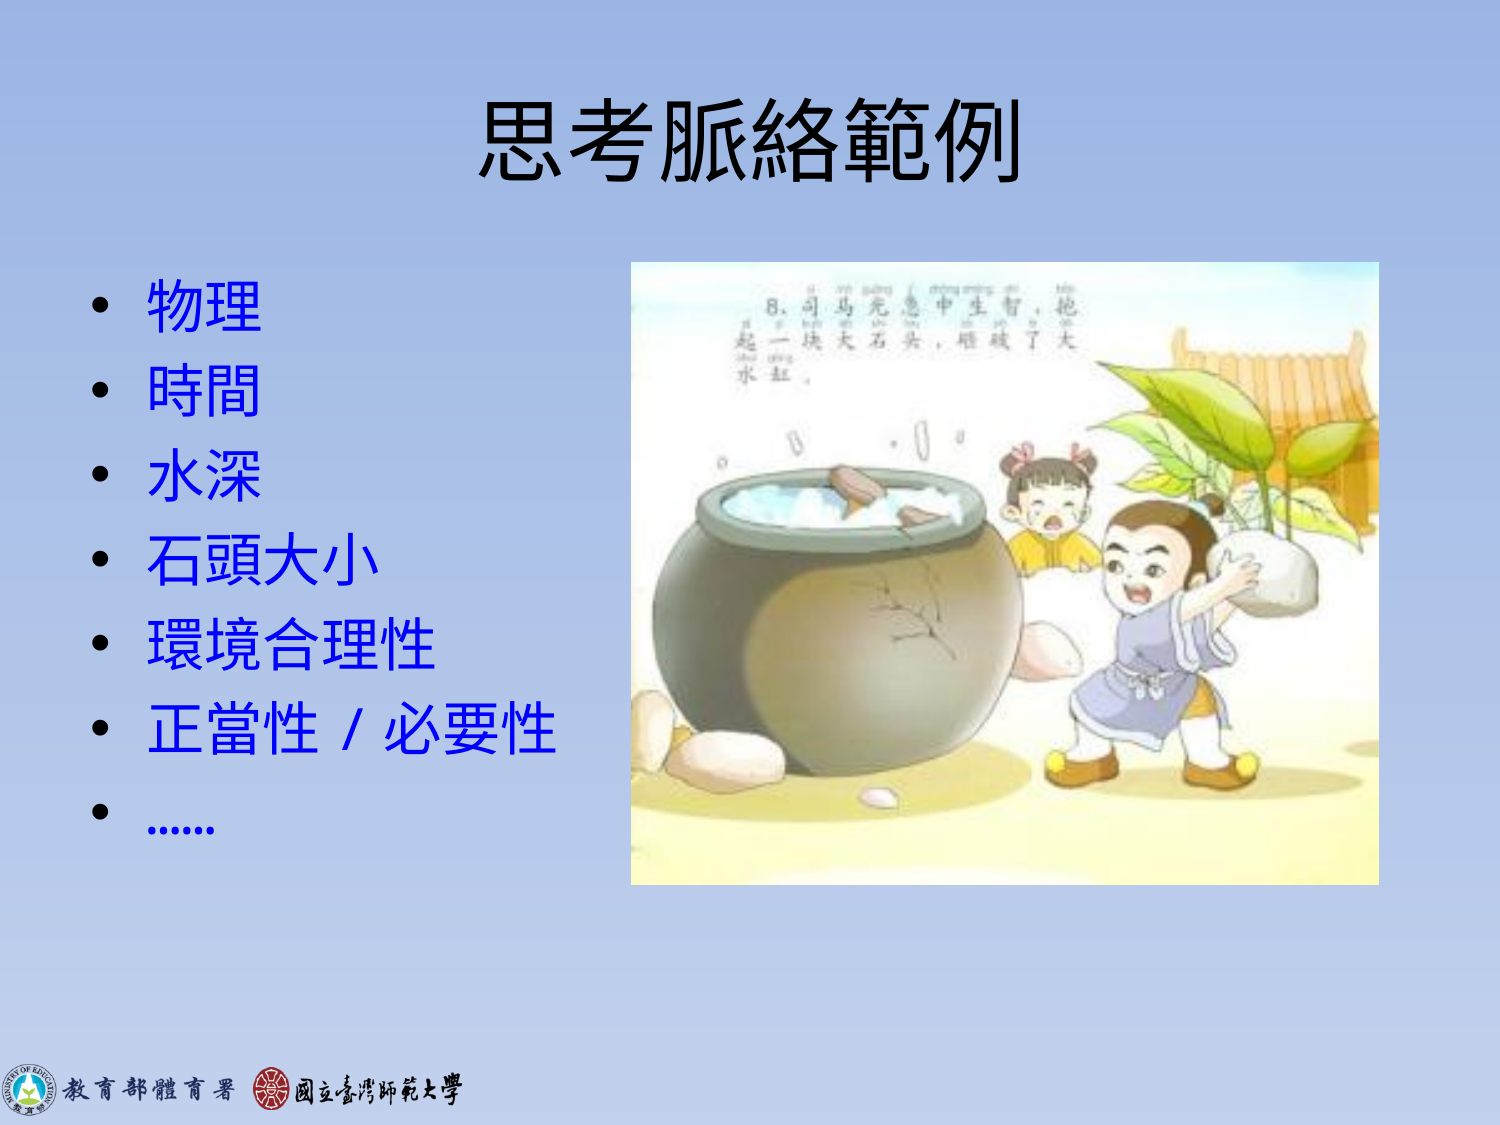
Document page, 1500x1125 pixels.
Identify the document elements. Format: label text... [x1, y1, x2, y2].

list 物理 時間 水深 石頭大小 環境合理性 正當性/必要性 …… [75, 262, 738, 1005]
picture [631, 262, 1379, 885]
title 思考脈絡範例 [75, 45, 1426, 233]
